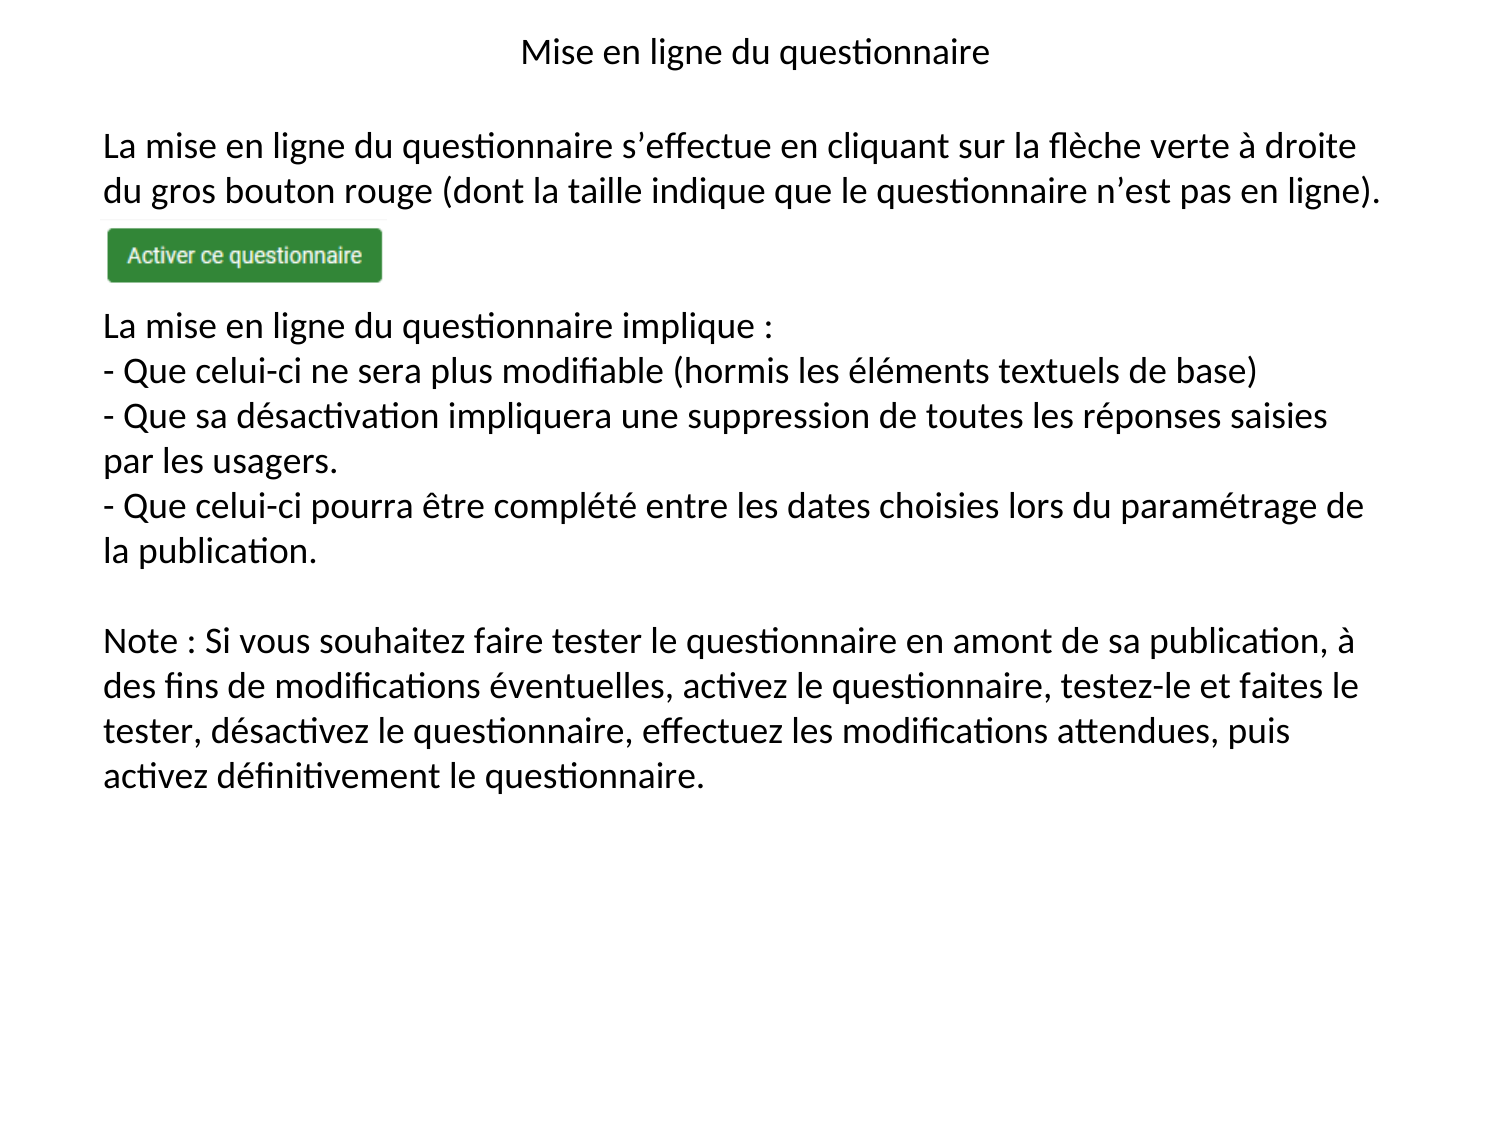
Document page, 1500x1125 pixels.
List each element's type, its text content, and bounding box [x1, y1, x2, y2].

text_box Mise en ligne du questionnaire [41, 18, 1471, 80]
picture [100, 219, 387, 286]
text_box La mise en ligne du questionnaire s’effectue en cliquant sur la flèche verte à droite du gros bouton rouge (dont la taille indique que le questionnaire n’est pas en ligne). La mise en ligne du questionnaire implique : - Que celui-ci ne sera plus modifiable (hormis les éléments textuels de base) - Que sa désactivation impliquera une suppression de toutes les réponses saisies par les usagers. - Que celui-ci pourra être complété entre les dates choisies lors du paramétrage de la publication. Note : Si vous souhaitez faire tester le questionnaire en amont de sa publication, à des fins de modifications éventuelles, activez le questionnaire, testez-le et faites le tester, désactivez le questionnaire, effectuez les modifications attendues, puis activez définitivement le questionnaire. [88, 113, 1400, 984]
